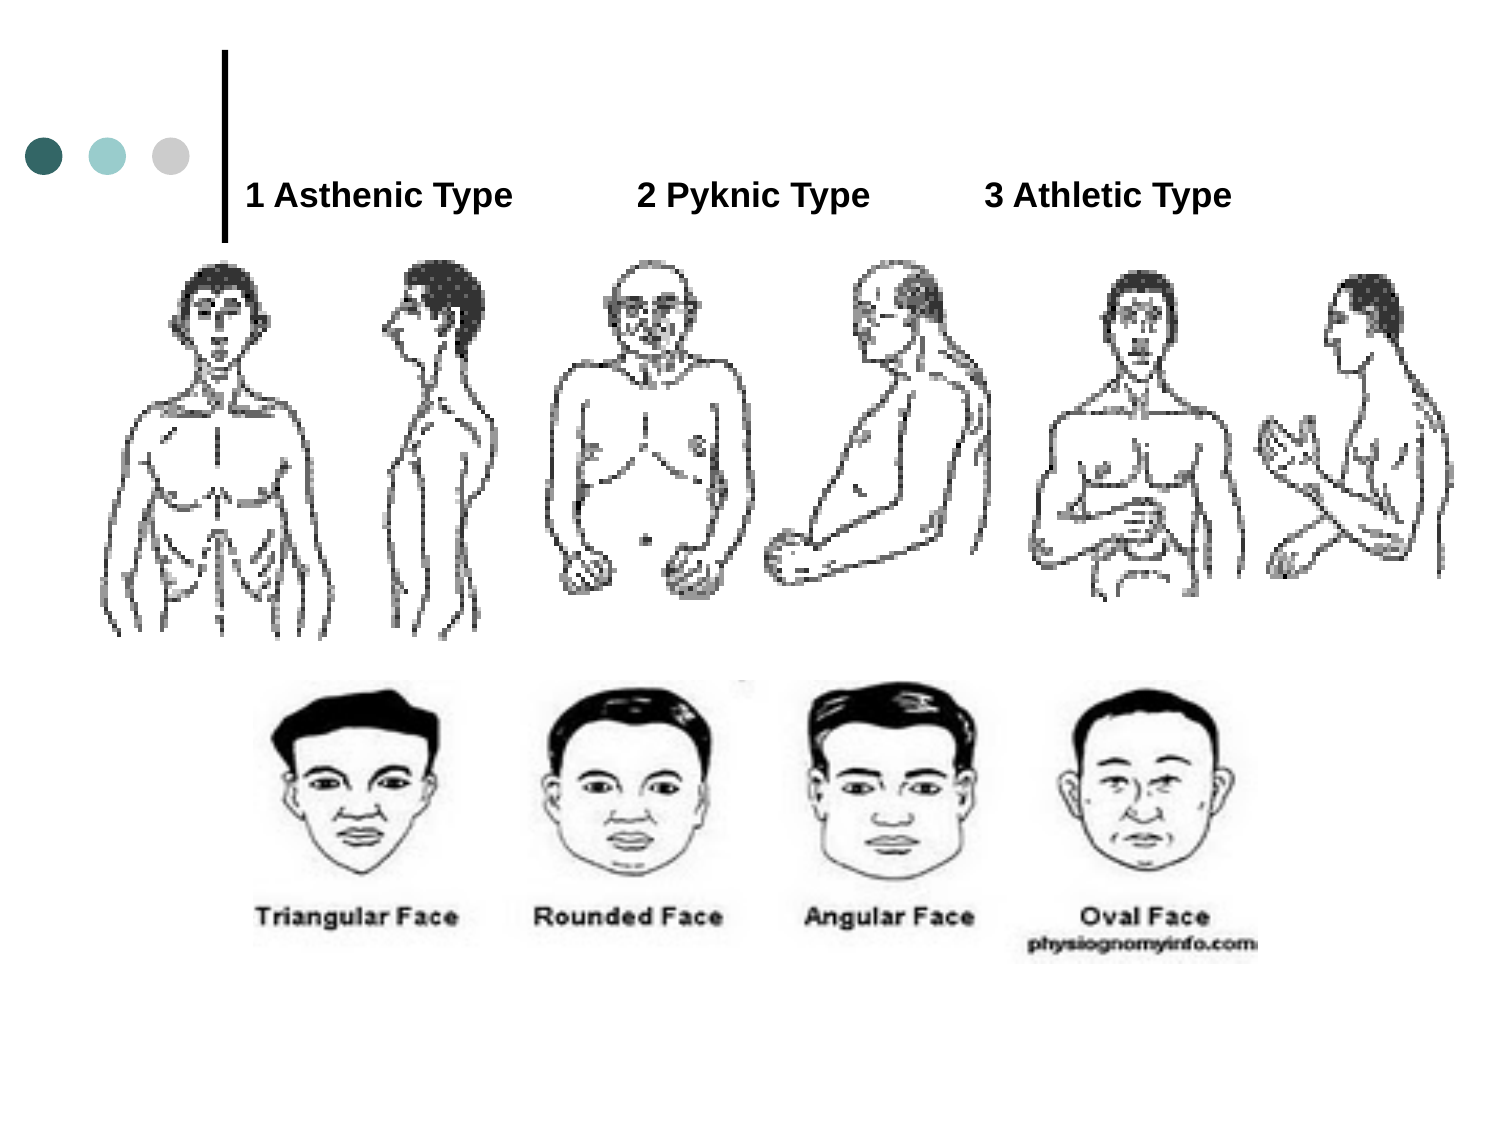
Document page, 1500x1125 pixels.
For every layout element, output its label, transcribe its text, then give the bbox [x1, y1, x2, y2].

table_header 1 Asthenic Type [230, 137, 622, 253]
picture [253, 680, 1258, 964]
picture [53, 243, 1500, 667]
table_header 3 Athletic Type [969, 137, 1341, 253]
table_header 2 Pyknic Type [622, 137, 969, 253]
